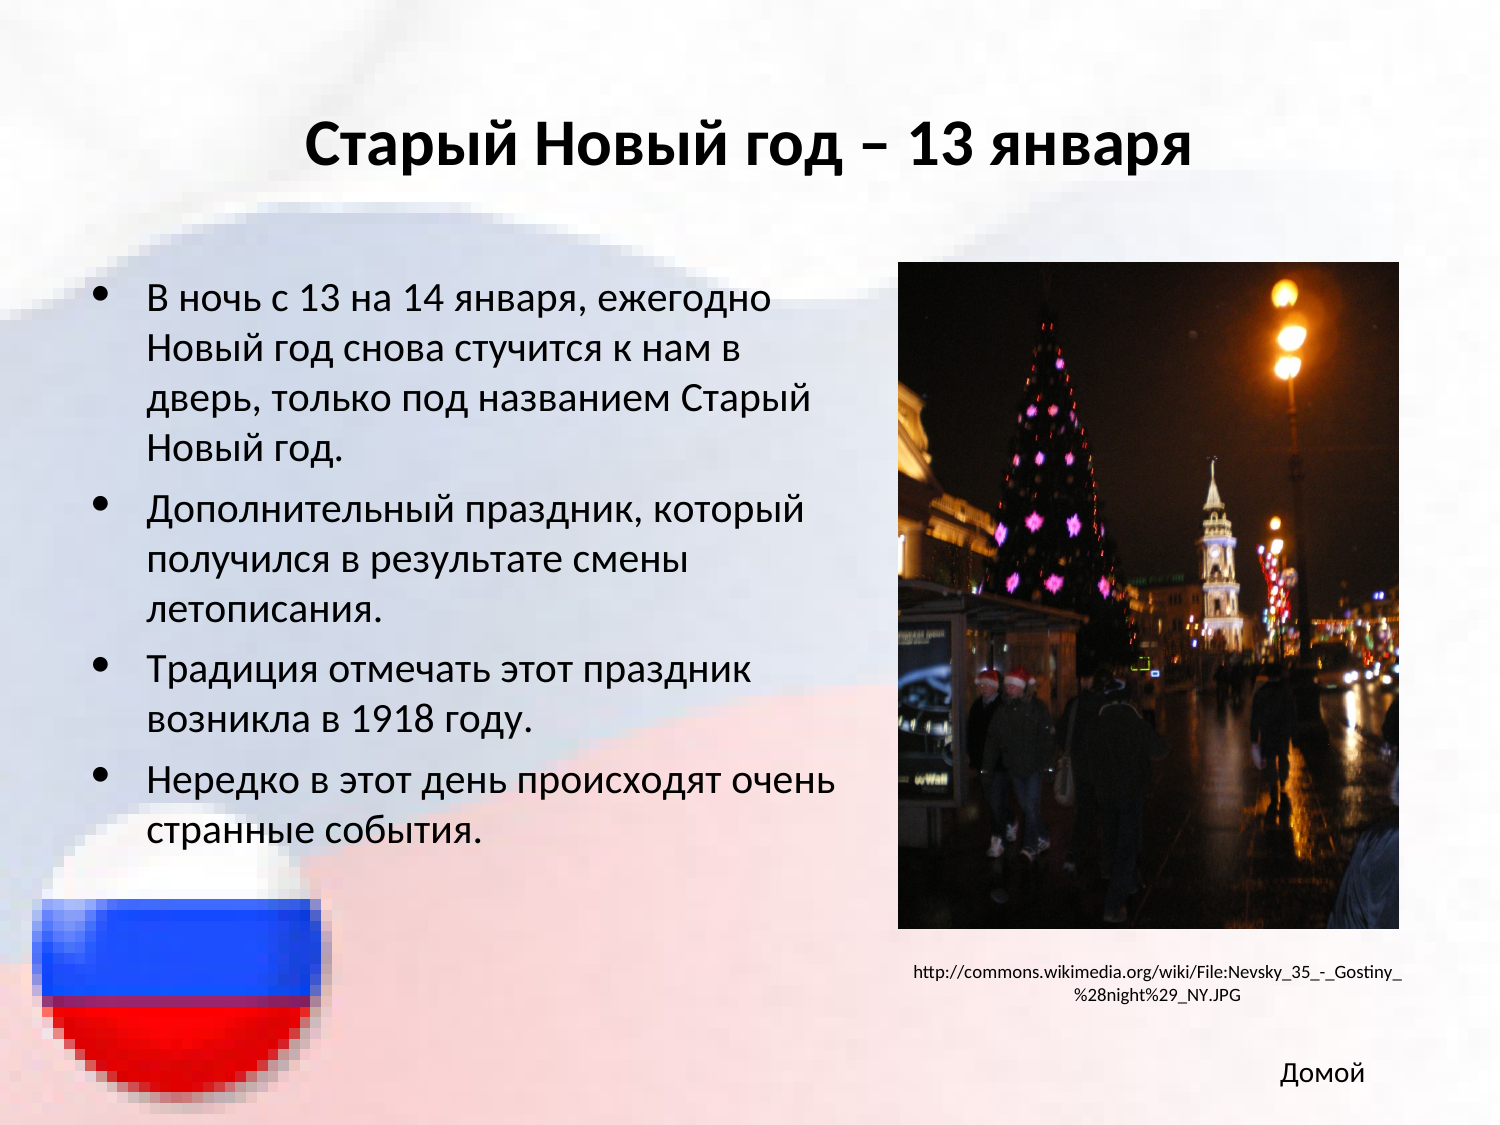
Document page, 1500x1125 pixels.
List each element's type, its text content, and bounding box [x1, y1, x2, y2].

title Старый Новый год – 13 января [75, 45, 1426, 233]
text_box [898, 262, 1399, 929]
text_box Домой [1226, 1050, 1420, 1090]
picture [0, 0, 1500, 1125]
list В ночь с 13 на 14 января, ежегодно Новый год снова стучится к нам в дверь, только под названием Старый Новый год. Дополнительный праздник, который получился в результате смены летописания. Традиция отмечать этот праздник возникла в 1918 году. Нередко в этот день происходят очень странные события. [75, 262, 869, 1006]
text_box http://commons.wikimedia.org/wiki/File:Nevsky_35_-_Gostiny_%28night%29_NY.JPG [891, 952, 1424, 1013]
